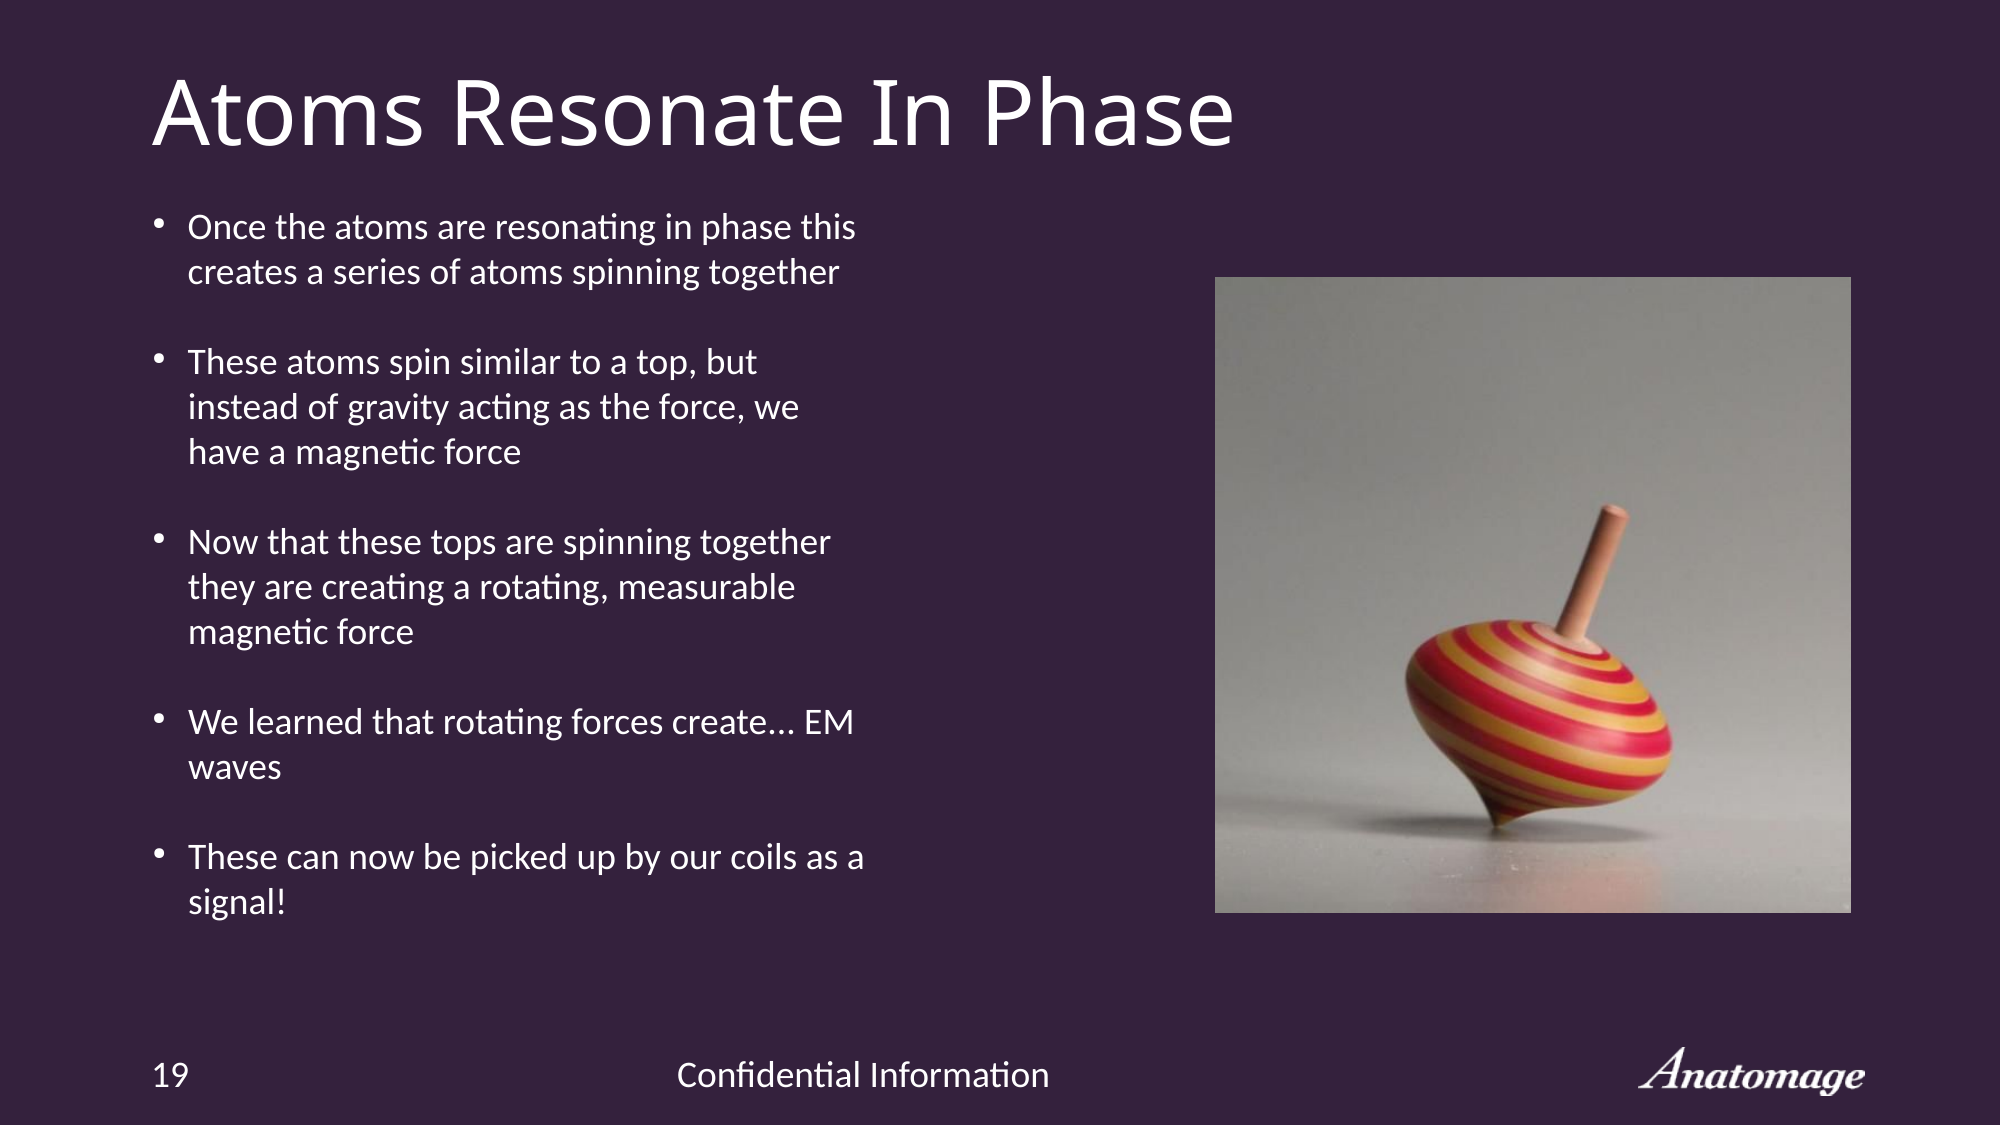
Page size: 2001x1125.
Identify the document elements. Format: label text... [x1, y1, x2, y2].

footer Confidential Information [662, 1042, 1338, 1103]
slide_number <number> [136, 1042, 587, 1103]
picture [1215, 277, 1851, 913]
title Atoms Resonate In Phase [137, 60, 1863, 278]
picture [1638, 1047, 1865, 1096]
text_box Once the atoms are resonating in phase this creates a series of atoms spinning together These atoms spin similar to a top, but instead of gravity acting as the force, we have a magnetic force Now that these tops are spinning together they are creating a rotating, measurable magnetic force We learned that rotating forces create... EM waves These can now be picked up by our coils as a signal! [137, 193, 888, 991]
